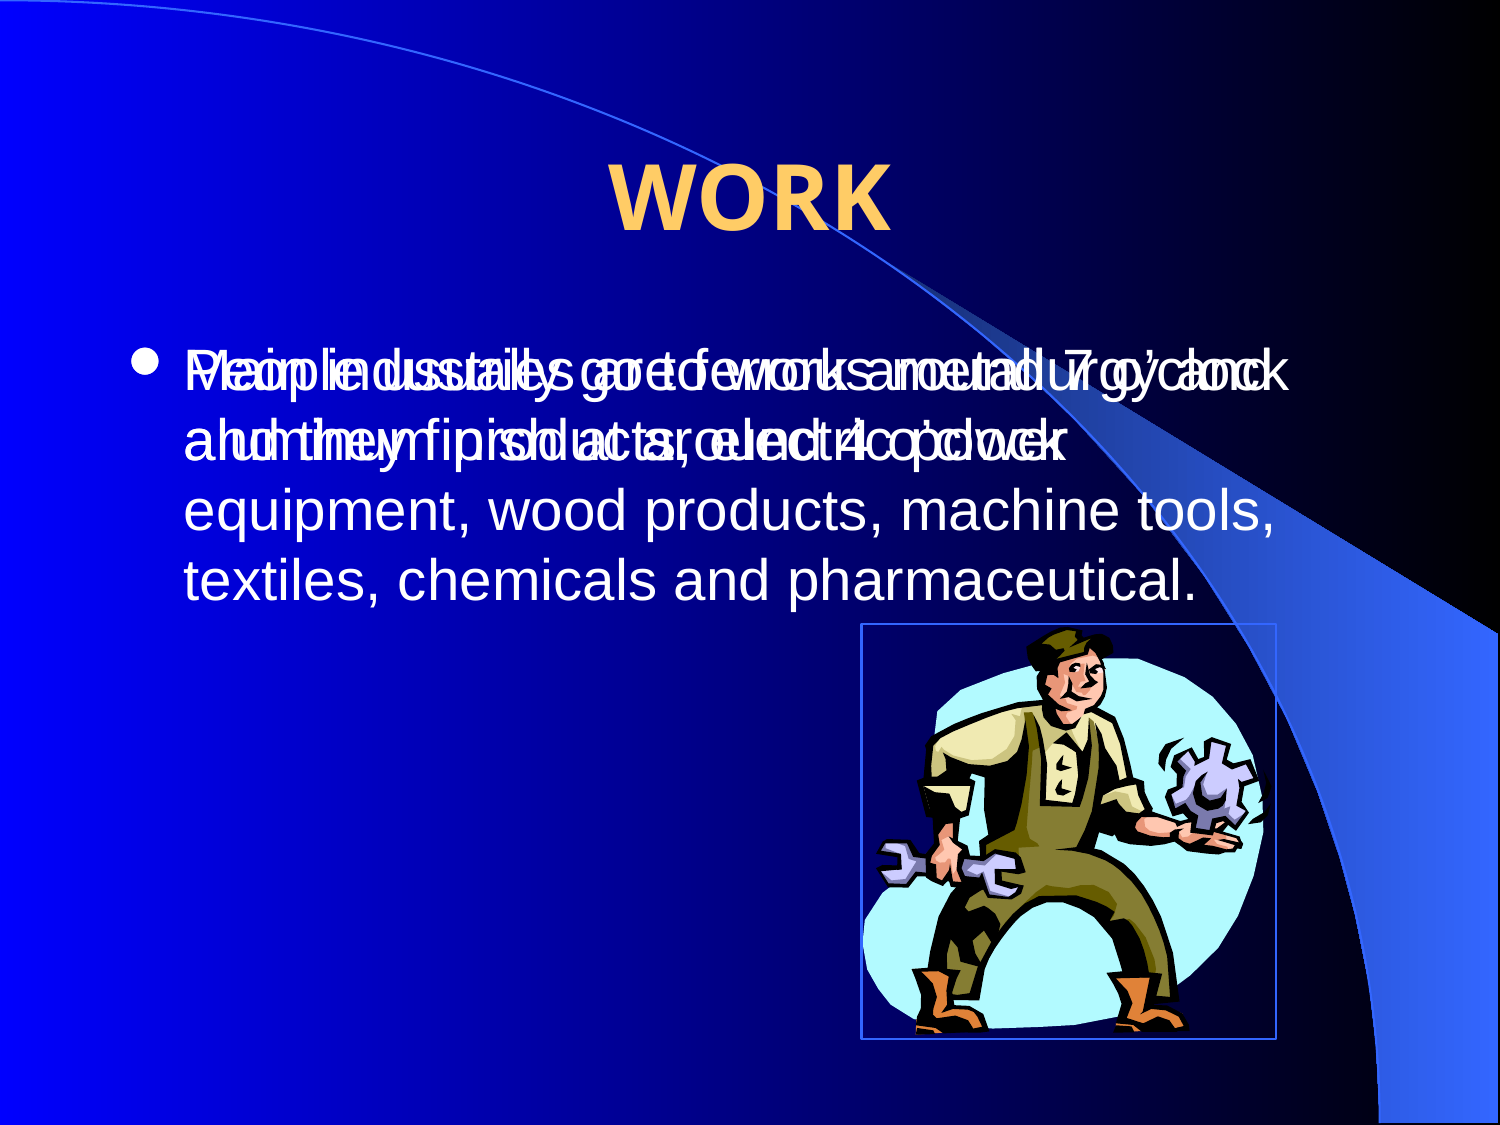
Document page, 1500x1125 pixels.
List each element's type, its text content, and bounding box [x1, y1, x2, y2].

picture [862, 624, 1276, 1039]
list People usually go to work around 7 o’clock and they finish at around 4 o’clock [112, 324, 1388, 1000]
title WORK [112, 99, 1388, 288]
